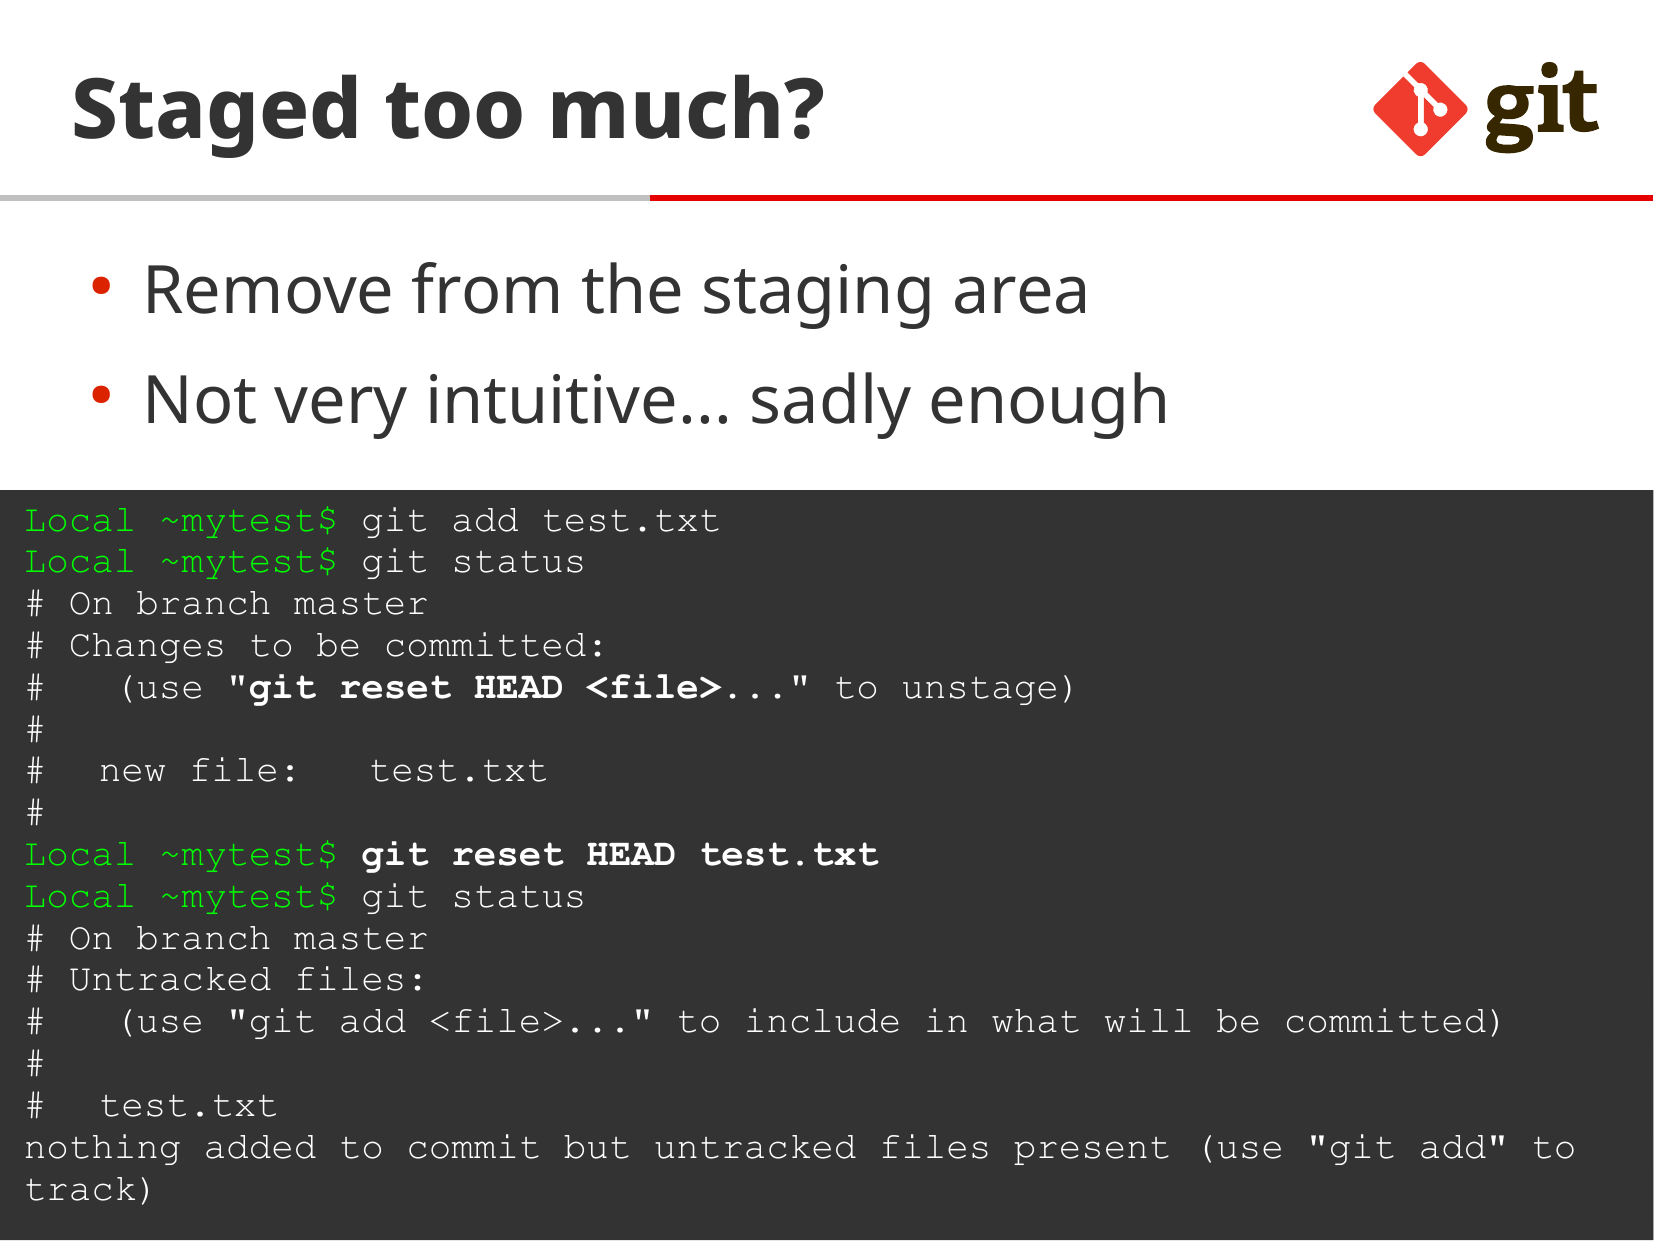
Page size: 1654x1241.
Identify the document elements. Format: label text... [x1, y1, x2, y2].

list Remove from the staging area Not very intuitive... sadly enough [56, 239, 1595, 445]
text_box Local ~mytest$ git add test.txt Local ~mytest$ git status # On branch master # Changes to be committed: # (use "git reset HEAD <file>..." to unstage) # # new file: test.txt # Local ~mytest$ git reset HEAD test.txt Local ~mytest$ git status # On branch master # Untracked files: # (use "git add <file>..." to include in what will be committed) # # test.txt nothing added to commit but untracked files present (use "git add" to track) [0, 490, 1654, 1241]
title Staged too much? [56, 36, 1546, 175]
